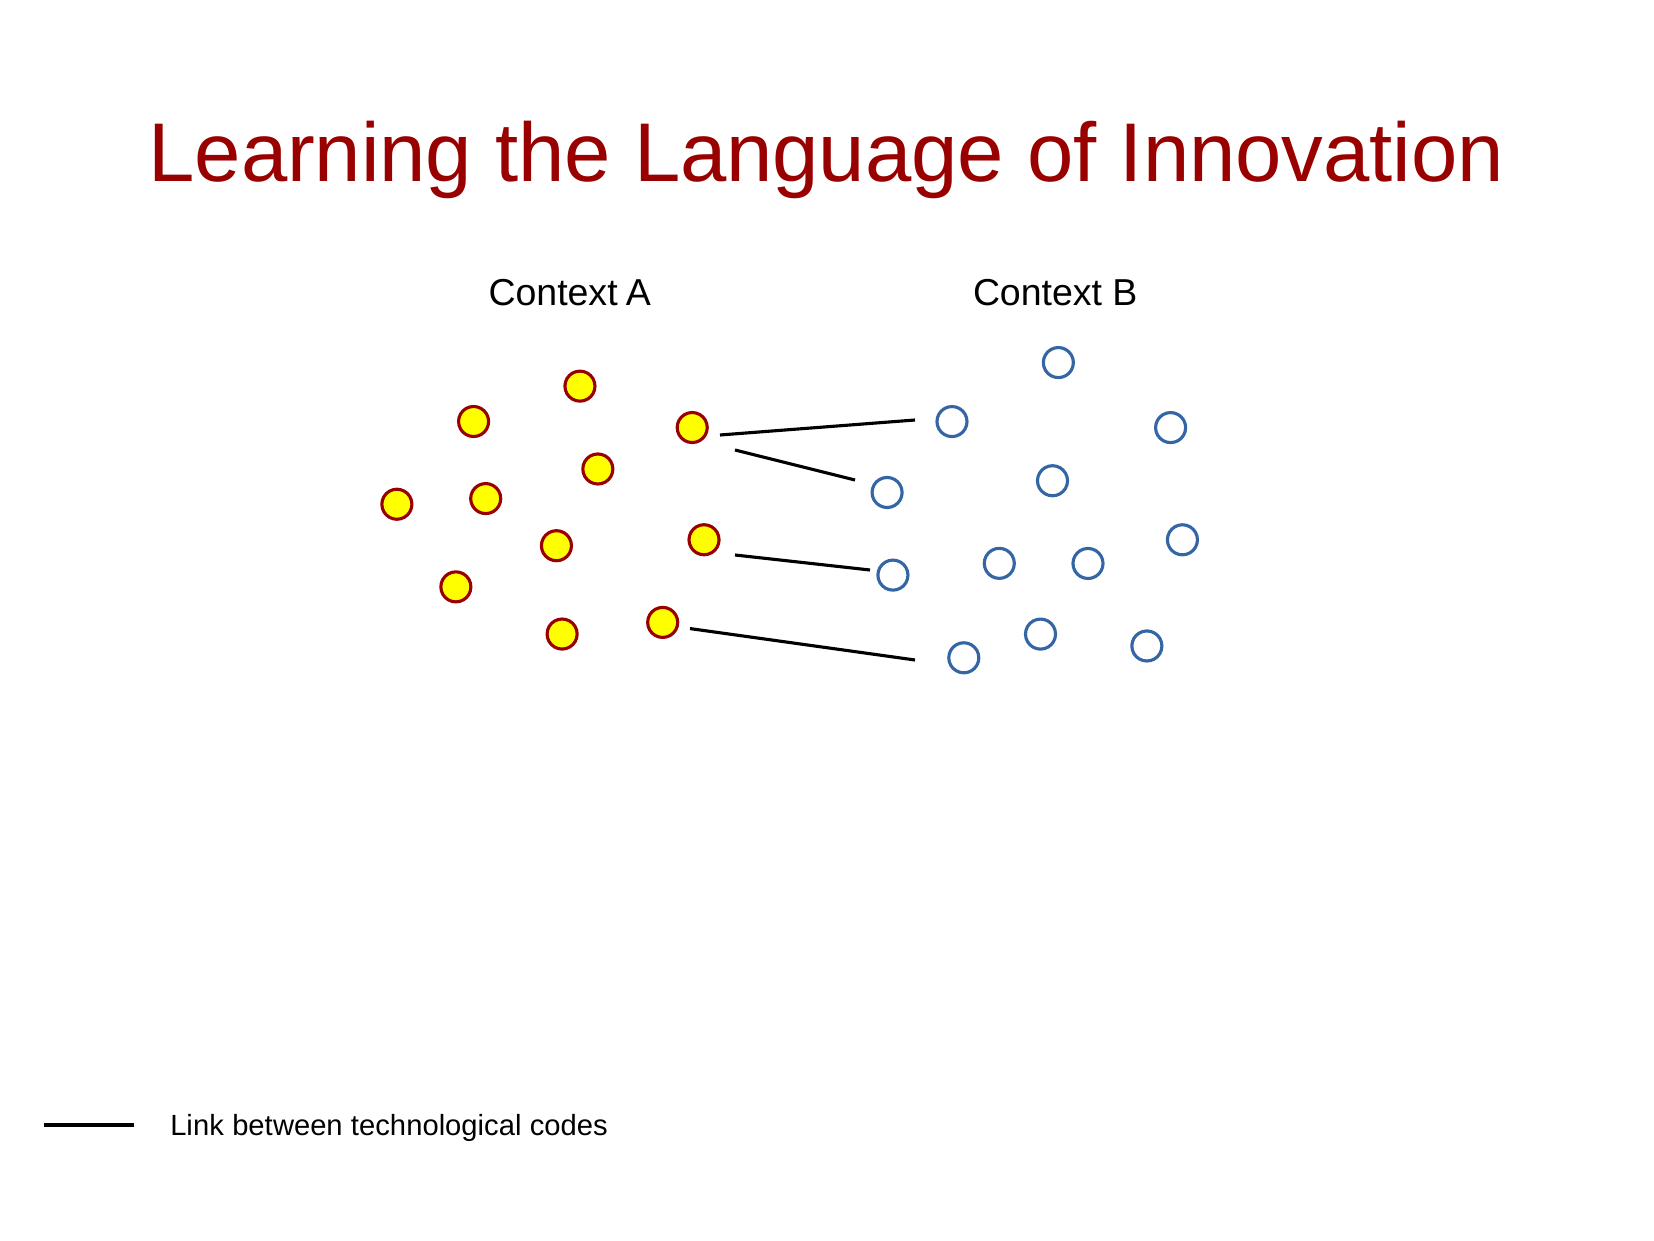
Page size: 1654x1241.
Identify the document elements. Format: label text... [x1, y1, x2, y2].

text_box [1037, 465, 1068, 496]
text_box [1167, 524, 1198, 555]
text_box [1025, 619, 1056, 650]
text_box [547, 619, 578, 650]
text_box [1131, 630, 1162, 662]
text_box [470, 483, 501, 514]
text_box Context A [473, 264, 666, 322]
text_box [688, 524, 720, 555]
text_box [936, 406, 968, 437]
text_box [440, 571, 471, 602]
text_box [582, 453, 613, 485]
text_box [458, 406, 489, 437]
text_box [877, 560, 908, 591]
text_box Link between technological codes [155, 1101, 621, 1149]
text_box [1155, 412, 1186, 443]
text_box [872, 477, 903, 508]
text_box [381, 489, 412, 520]
text_box [677, 412, 708, 443]
text_box Context B [958, 264, 1153, 322]
text_box [948, 642, 979, 673]
text_box [984, 548, 1015, 579]
title Learning the Language of Innovation [82, 49, 1571, 257]
text_box [1072, 548, 1104, 579]
text_box [647, 607, 678, 638]
text_box [1043, 347, 1074, 378]
text_box [564, 371, 595, 402]
text_box [541, 530, 572, 561]
